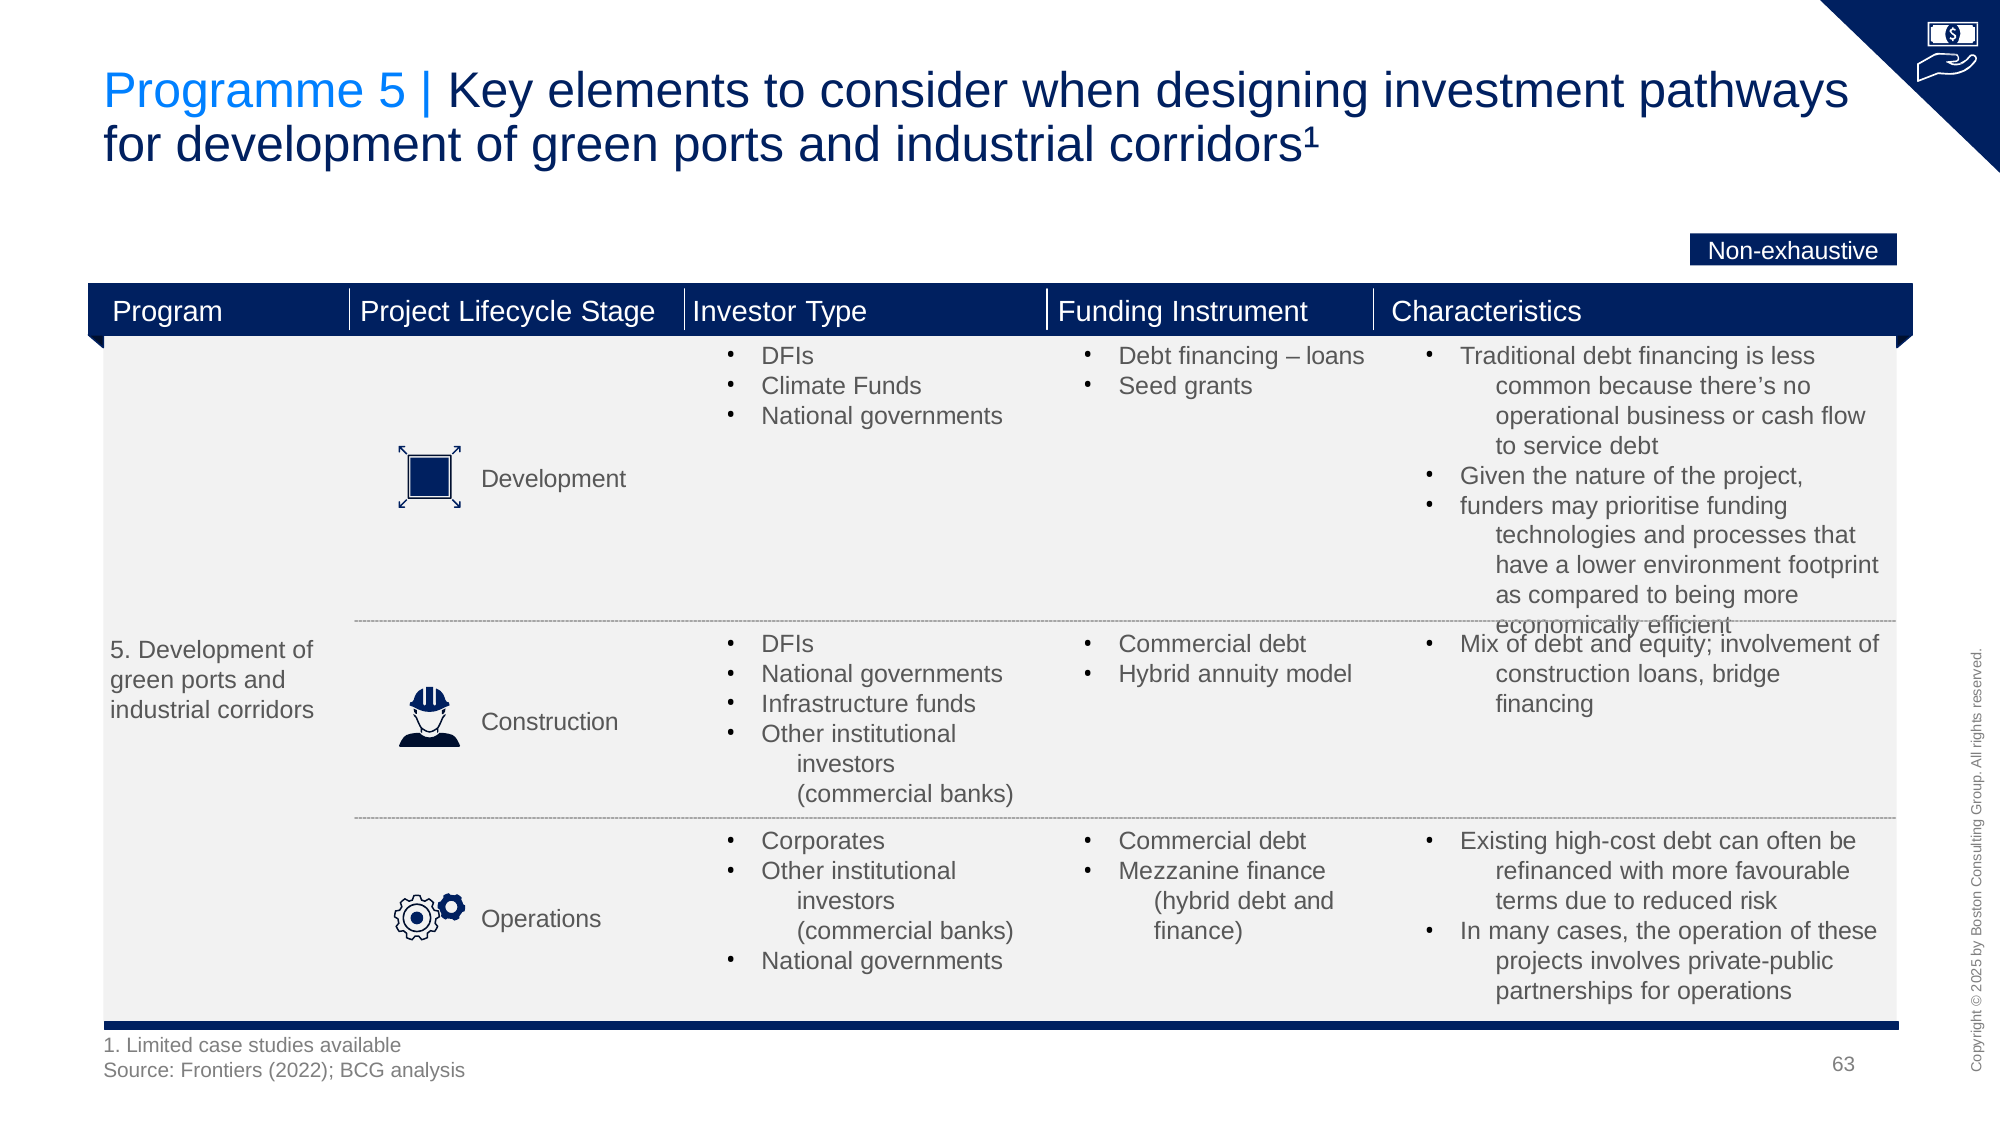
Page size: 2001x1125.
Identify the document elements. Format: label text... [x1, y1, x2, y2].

text_box [1682, 622, 1693, 627]
text_box [88, 283, 1912, 1029]
text_box [1552, 622, 1560, 627]
text_box Funding Instrument [1055, 290, 1373, 328]
text_box Construction [479, 703, 631, 736]
text_box Characteristics [1389, 290, 1894, 328]
text_box Traditional debt financing is less common because there’s no operational business or cash flow to service debt Given the nature of the project, funders may prioritise funding technologies and processes that have a lower environment footprint as compared to being more economically efficient [1389, 339, 1894, 615]
text_box DFIs National governments Infrastructure funds Other institutional investors (commercial banks) [690, 627, 1033, 812]
text_box Non-exhaustive [1690, 233, 1897, 266]
text_box [1525, 622, 1533, 627]
text_box [1626, 615, 1664, 620]
text_box 5. Development of green ports and industrial corridors [110, 631, 350, 725]
text_box [1593, 622, 1612, 627]
text_box Existing high-cost debt can often be refinanced with more favourable terms due to reduced risk In many cases, the operation of these projects involves private-public partnerships for operations [1389, 824, 1894, 1010]
text_box Development [479, 460, 631, 494]
text_box Commercial debt Hybrid annuity model [1047, 627, 1373, 691]
text_box Corporates Other institutional investors (commercial banks) National governments [690, 824, 1033, 979]
text_box Project Lifecycle Stage [358, 290, 663, 328]
title Programme 5 | Key elements to consider when designing investment pathways for development of green ports and industrial corridors¹ [103, 55, 1897, 174]
text_box Program [110, 290, 349, 328]
text_box 1. Limited case studies available Source: Frontiers (2022); BCG analysis [103, 1034, 1585, 1082]
text_box Debt financing – loans Seed grants [1047, 339, 1373, 400]
text_box [1820, 0, 2000, 173]
text_box [1637, 622, 1649, 627]
text_box Commercial debt Mezzanine finance (hybrid debt and finance) [1047, 824, 1373, 948]
text_box Investor Type [690, 290, 1046, 328]
text_box DFIs Climate Funds National governments [690, 339, 1033, 433]
text_box Mix of debt and equity; involvement of construction loans, bridge financing [1389, 627, 1894, 691]
text_box Operations [479, 900, 631, 934]
text_box [1512, 622, 1524, 627]
